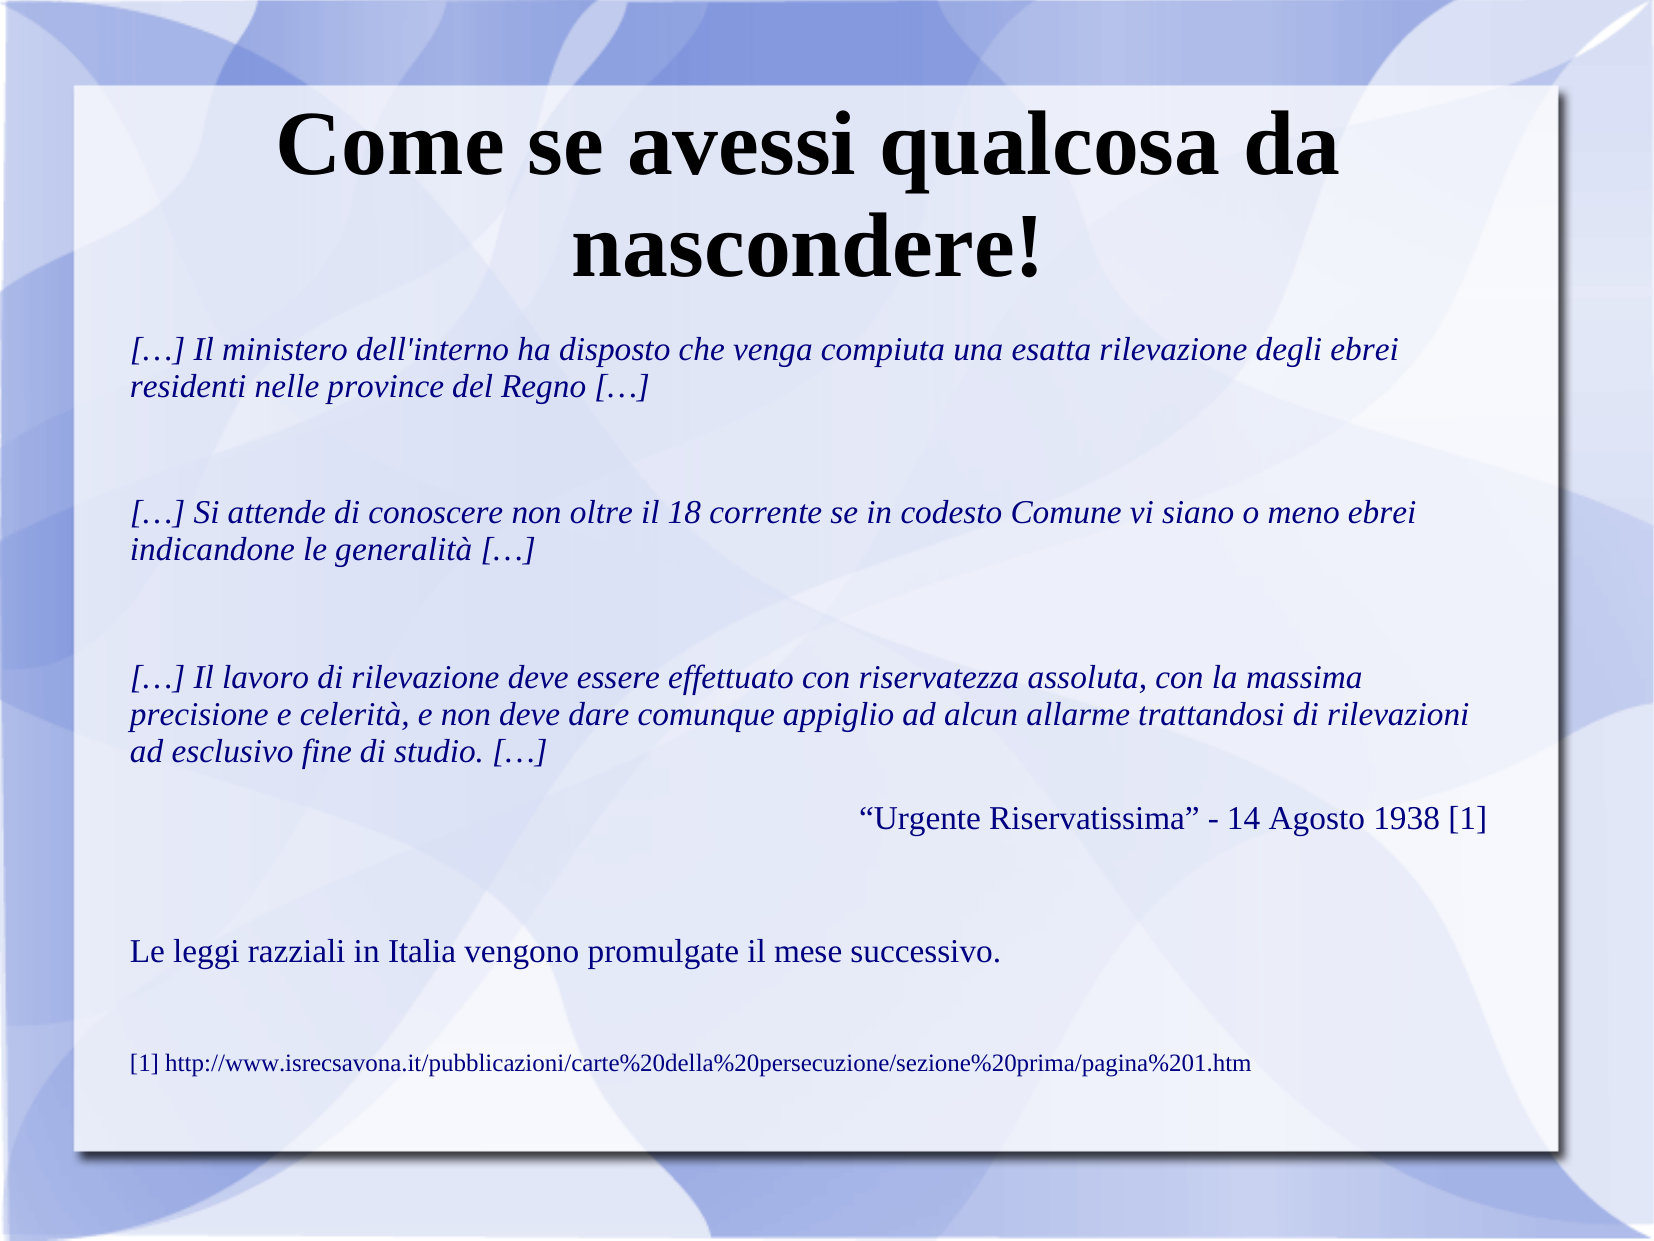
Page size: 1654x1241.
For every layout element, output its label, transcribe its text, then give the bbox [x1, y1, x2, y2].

list […] Il ministero dell'interno ha disposto che venga compiuta una esatta rilevazione degli ebrei residenti nelle province del Regno […] […] Si attende di conoscere non oltre il 18 corrente se in codesto Comune vi siano o meno ebrei indicandone le generalità […] […] Il lavoro di rilevazione deve essere effettuato con riservatezza assoluta, con la massima precisione e celerità, e non deve dare comunque appiglio ad alcun allarme trattandosi di rilevazioni ad esclusivo fine di studio. […] “Urgente Riservatissima” - 14 Agosto 1938 [1] Le leggi razziali in Italia vengono promulgate il mese successivo. [1] http://www.isrecsavona.it/pubblicazioni/carte%20della%20persecuzione/sezione%20prima/pagina%201.htm [129, 330, 1489, 1078]
picture [0, 0, 1654, 1241]
title Come se avessi qualcosa da nascondere! [82, 90, 1536, 298]
